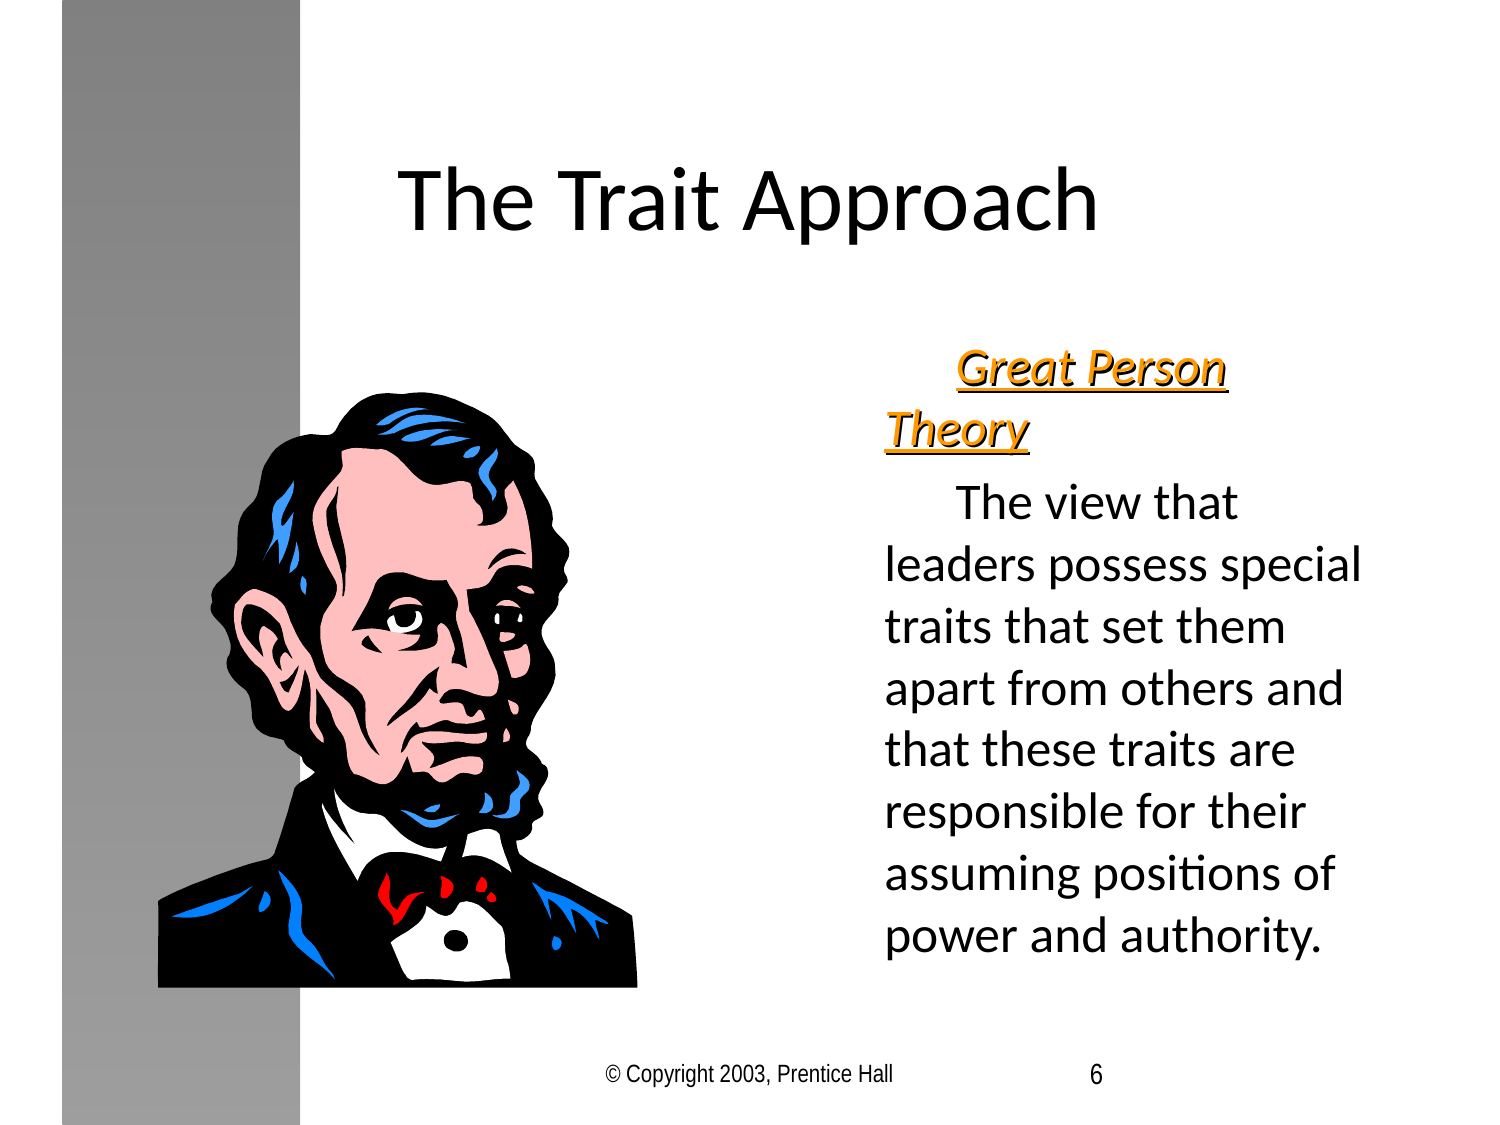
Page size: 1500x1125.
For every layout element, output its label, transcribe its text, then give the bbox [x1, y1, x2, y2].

text_box 6 [1074, 1042, 1426, 1103]
text_box © Copyright 2003, Prentice Hall [512, 1042, 988, 1103]
title The Trait Approach [112, 99, 1388, 288]
picture [157, 387, 638, 988]
list Great Person Theory The view that leaders possess special traits that set them apart from others and that these traits are responsible for their assuming positions of power and authority. [737, 362, 1400, 1038]
